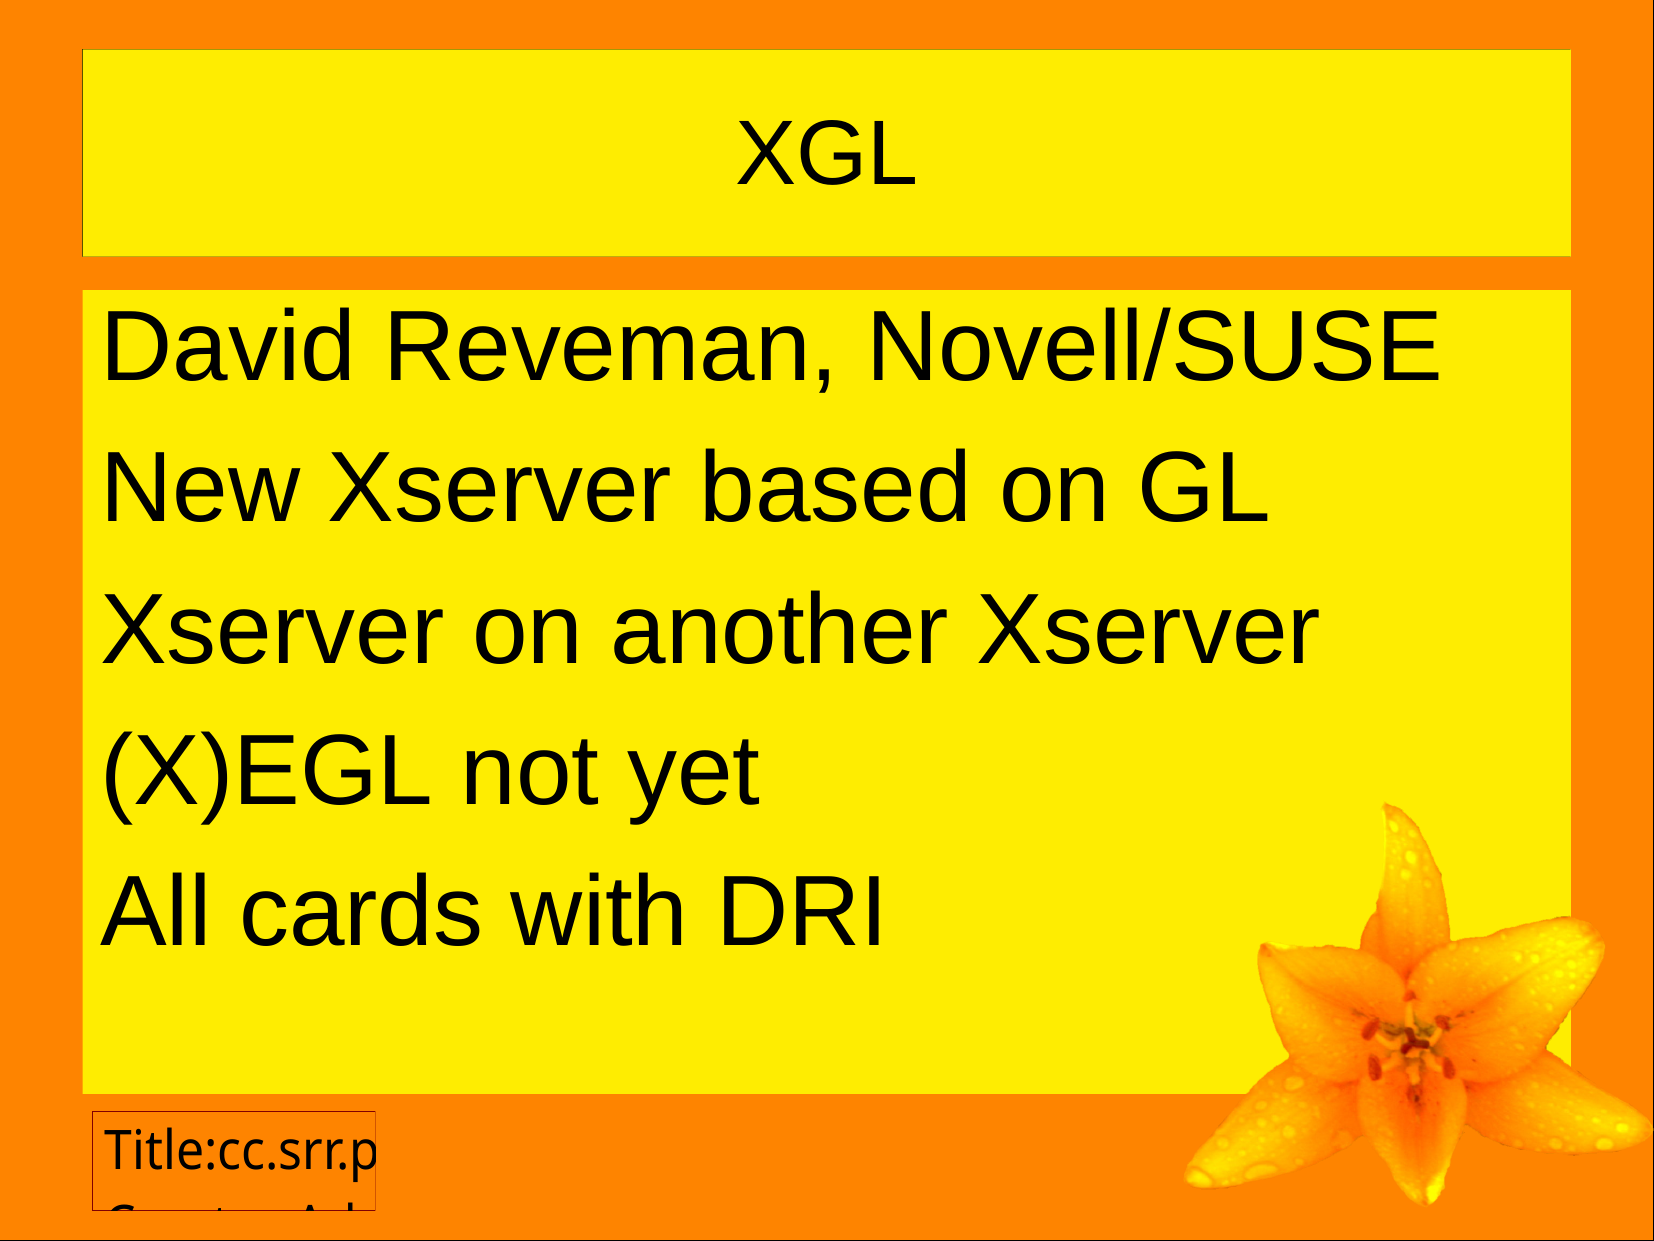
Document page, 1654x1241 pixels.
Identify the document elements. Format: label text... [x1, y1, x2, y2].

text_box [0, 0, 1654, 1241]
list David Reveman, Novell/SUSE New Xserver based on GL Xserver on another Xserver (X)EGL not yet All cards with DRI [82, 290, 1571, 1094]
picture [1181, 767, 1654, 1241]
picture [88, 1108, 376, 1211]
title XGL [82, 49, 1571, 257]
